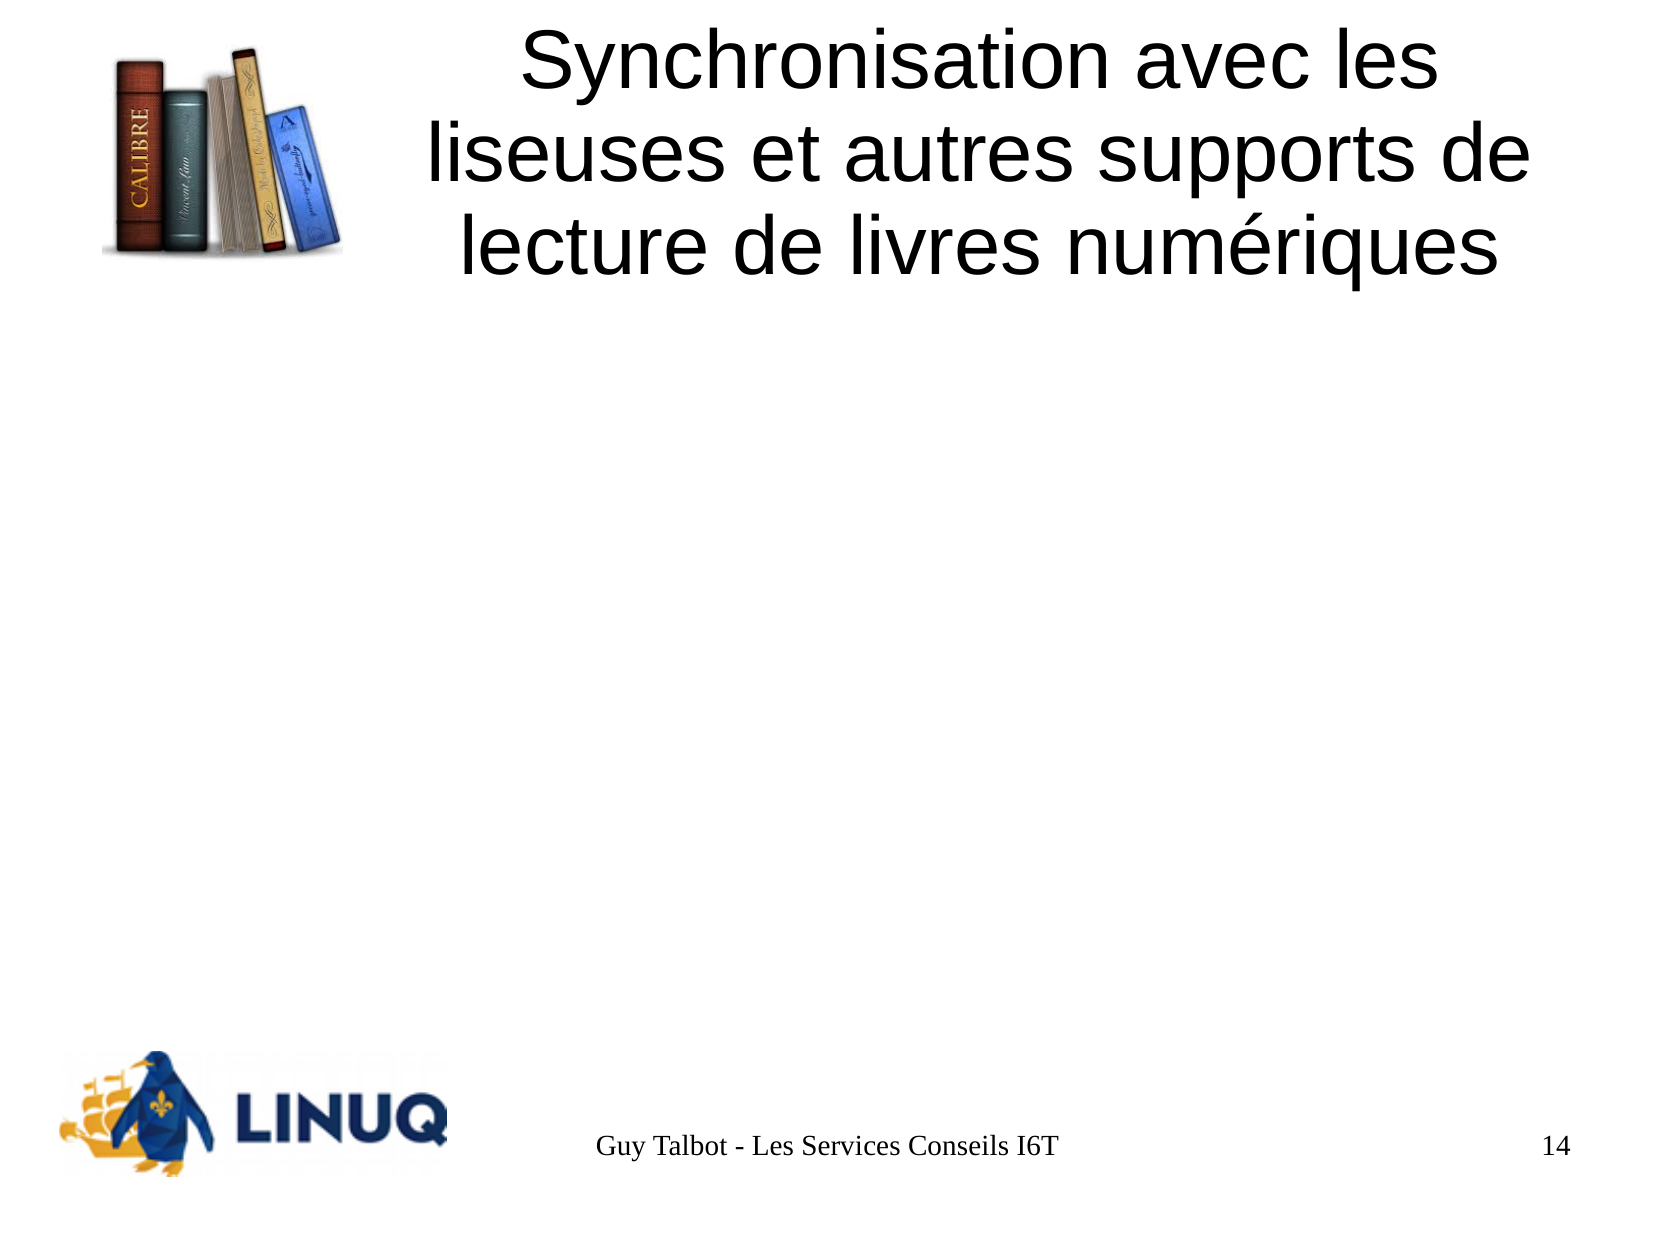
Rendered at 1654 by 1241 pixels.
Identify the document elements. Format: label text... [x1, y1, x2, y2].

title Synchronisation avec les liseuses et autres supports de lecture de livres numériques [389, 13, 1571, 293]
picture [59, 1051, 447, 1177]
picture [102, 45, 343, 262]
